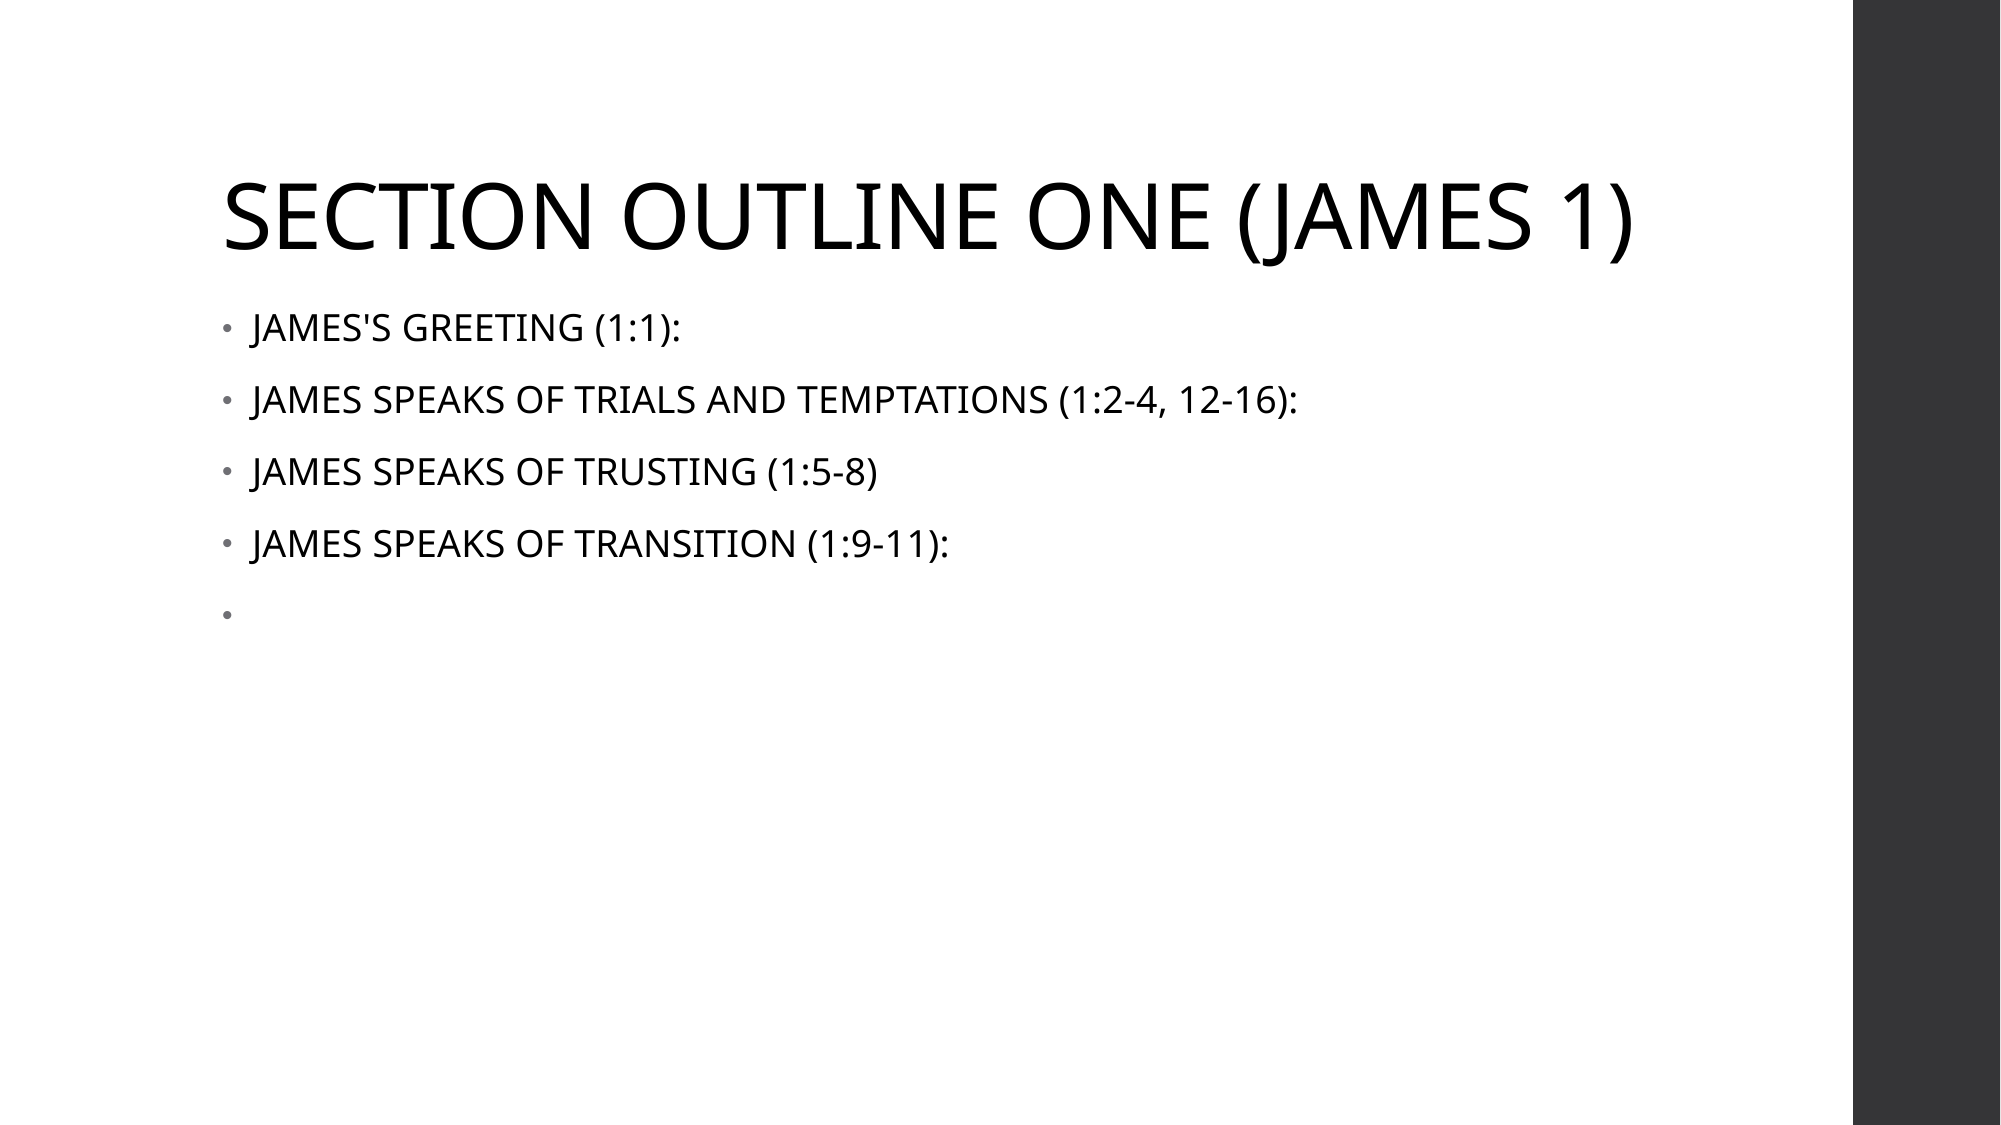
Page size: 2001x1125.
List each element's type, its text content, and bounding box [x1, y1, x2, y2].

title SECTION OUTLINE ONE (JAMES 1) [206, 60, 1797, 278]
list JAMES'S GREETING (1:1): JAMES SPEAKS OF TRIALS AND TEMPTATIONS (1:2-4, 12-16): JAMES SPEAKS OF TRUSTING (1:5-8) JAMES SPEAKS OF TRANSITION (1:9-11): [206, 299, 1617, 1014]
